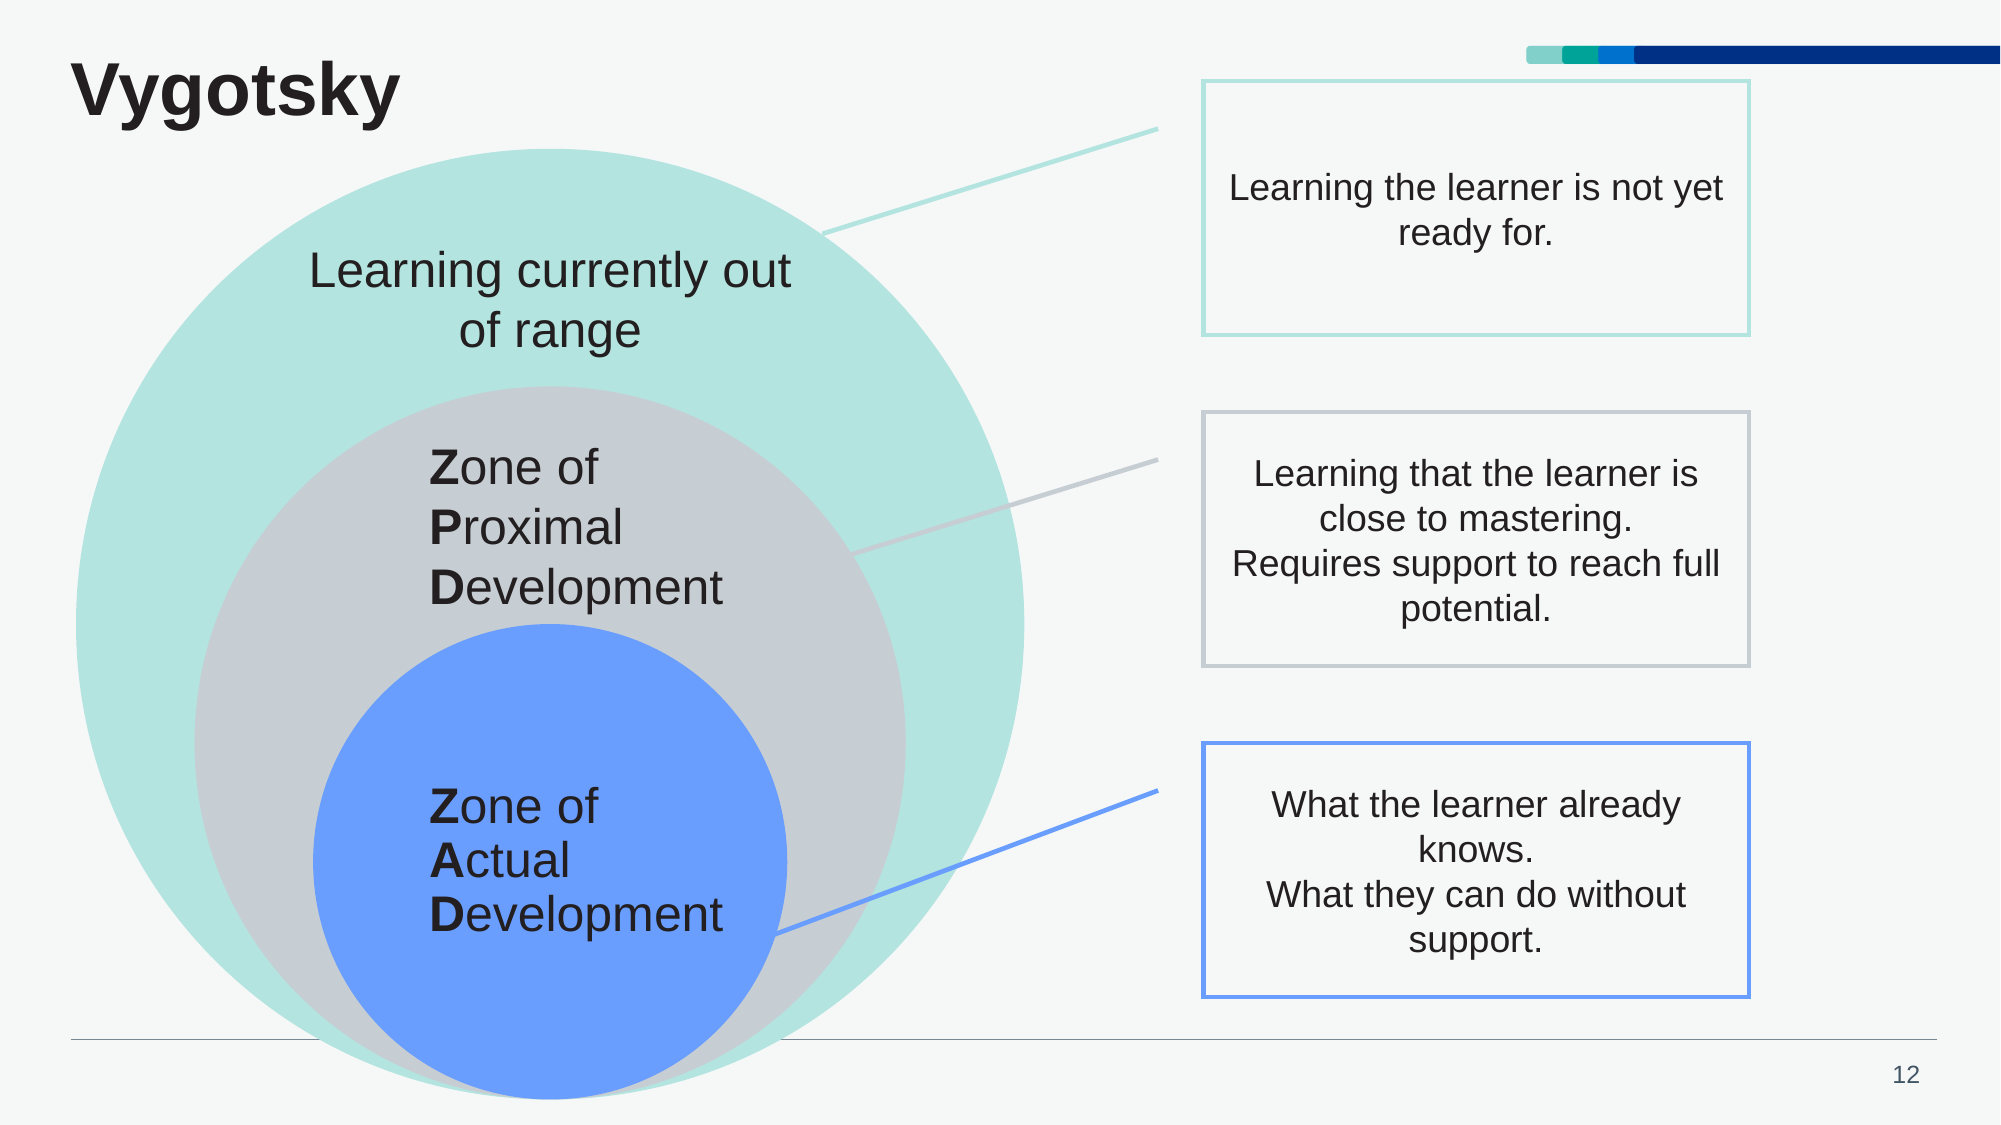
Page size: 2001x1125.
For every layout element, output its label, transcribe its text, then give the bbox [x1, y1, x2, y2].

text_box Zone of Actual Development [414, 772, 750, 952]
text_box Learning currently out of range [266, 229, 834, 367]
text_box Learning that the learner is close to mastering. Requires support to reach full potential. [1204, 412, 1749, 666]
text_box [76, 243, 1025, 1100]
text_box What the learner already knows. What they can do without support. [1204, 743, 1749, 997]
text_box Learning the learner is not yet ready for. [1204, 81, 1749, 335]
text_box Zone of Proximal Development [414, 427, 756, 625]
title Vygotsky [70, 50, 1942, 121]
text_box [286, 148, 814, 229]
